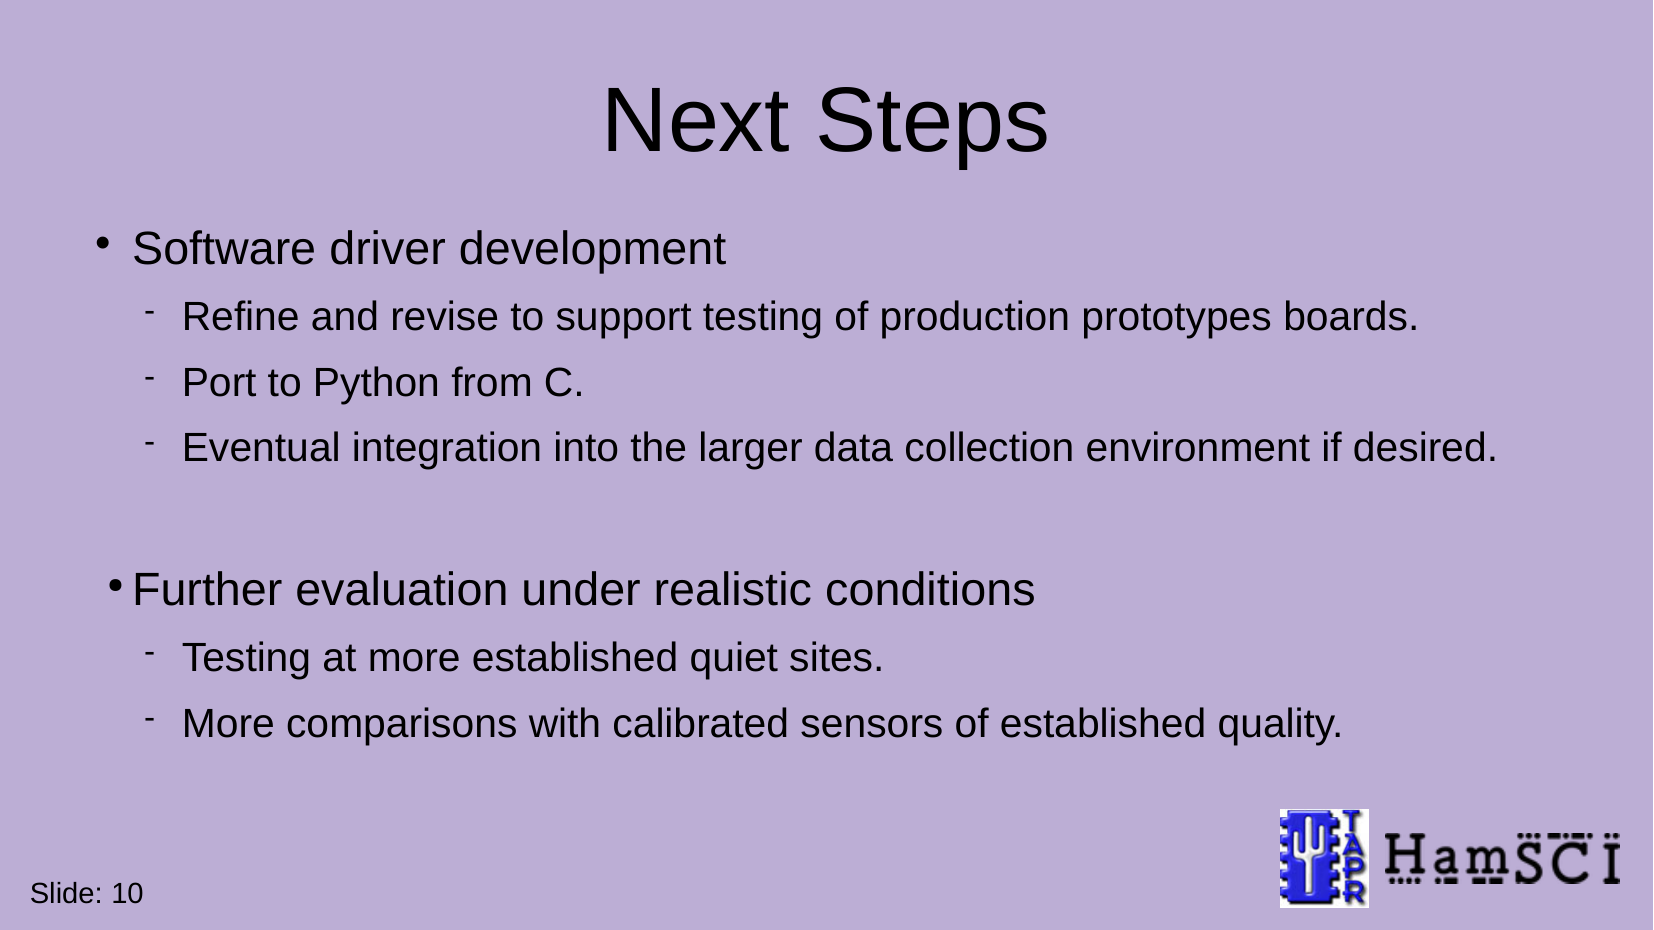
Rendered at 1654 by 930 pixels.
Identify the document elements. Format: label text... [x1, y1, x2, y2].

picture [1280, 809, 1369, 908]
picture [1385, 833, 1620, 884]
text_box Next Steps [82, 37, 1571, 193]
text_box Software driver development Refine and revise to support testing of production prototypes boards. Port to Python from C. Eventual integration into the larger data collection environment if desired. Further evaluation under realistic conditions Testing at more established quiet sites. More comparisons with calibrated sensors of established quality. [82, 217, 1571, 757]
